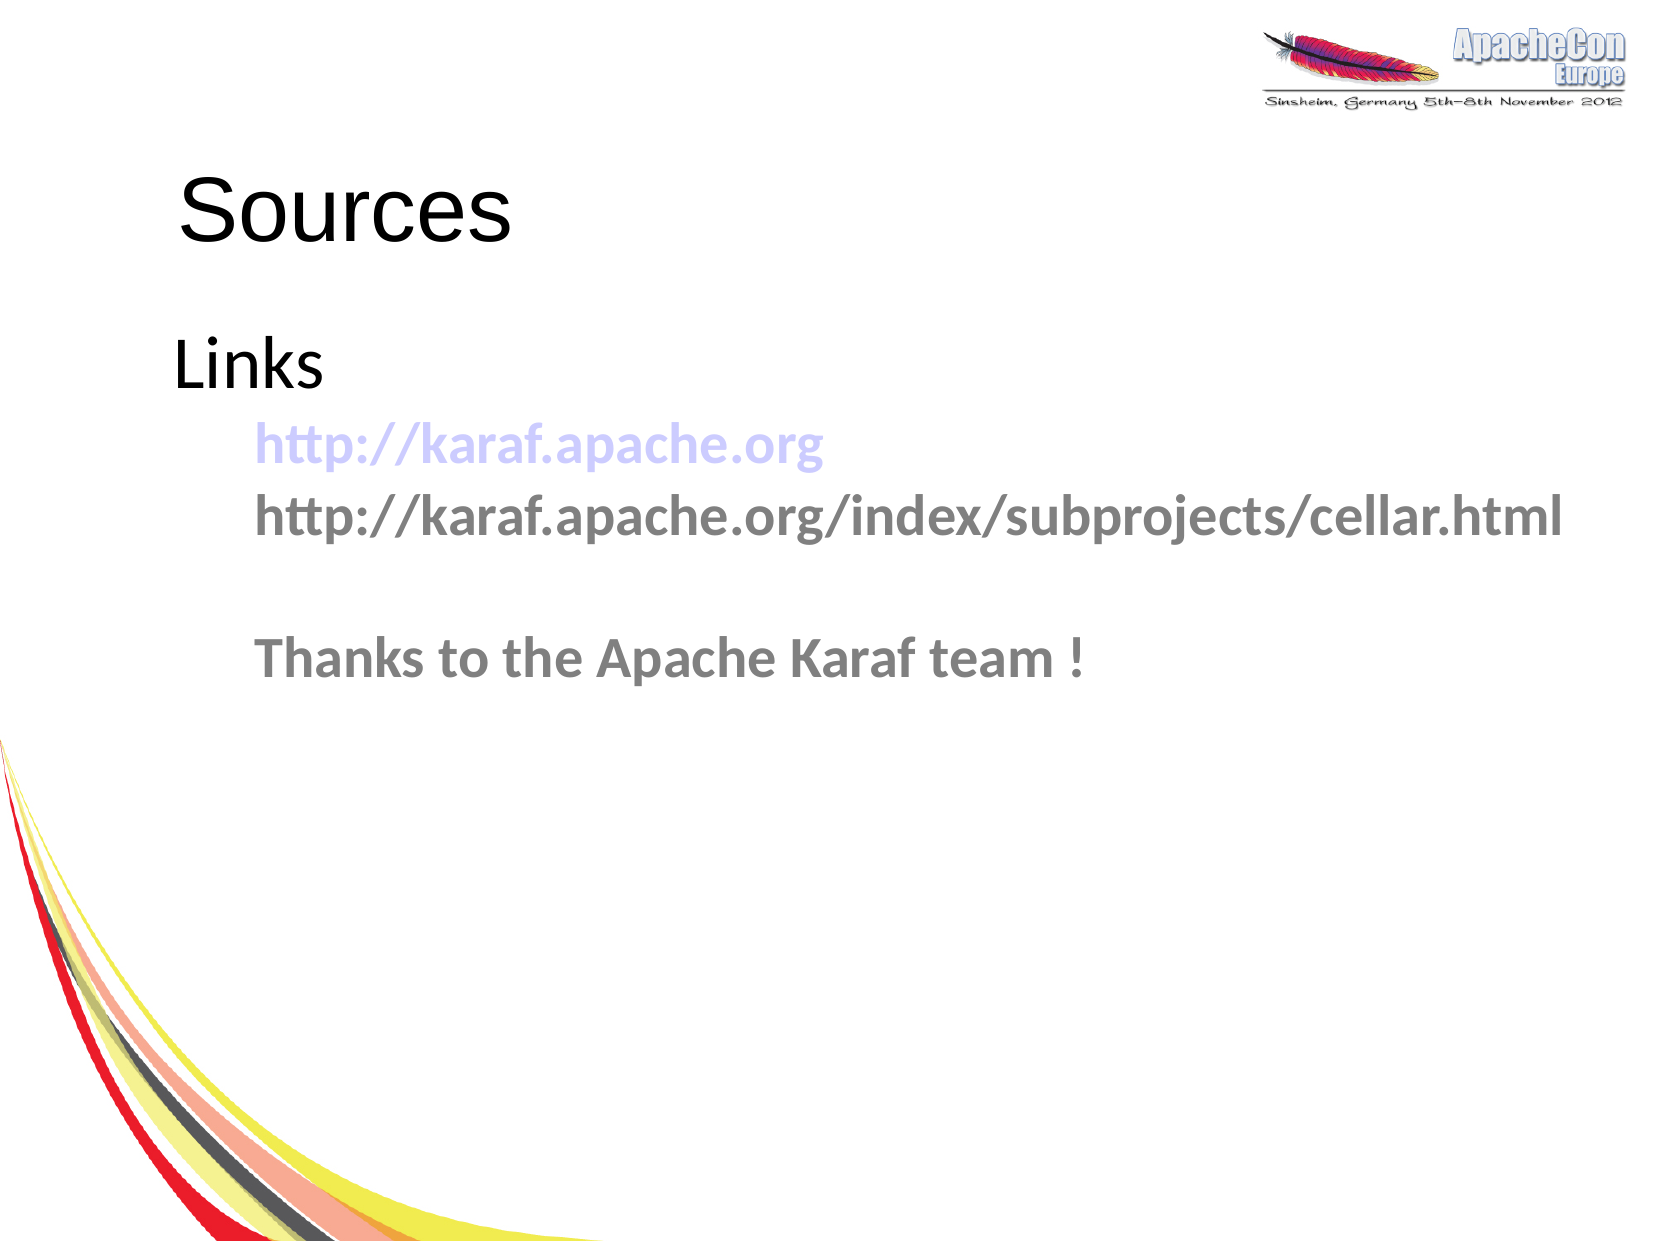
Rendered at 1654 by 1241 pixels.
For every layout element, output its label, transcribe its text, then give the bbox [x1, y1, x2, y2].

title Sources [177, 158, 1536, 261]
picture [0, 0, 1654, 1241]
text_box Links http://karaf.apache.org http://karaf.apache.org/index/subprojects/cellar.html Thanks to the Apache Karaf team ! [157, 324, 1595, 1182]
